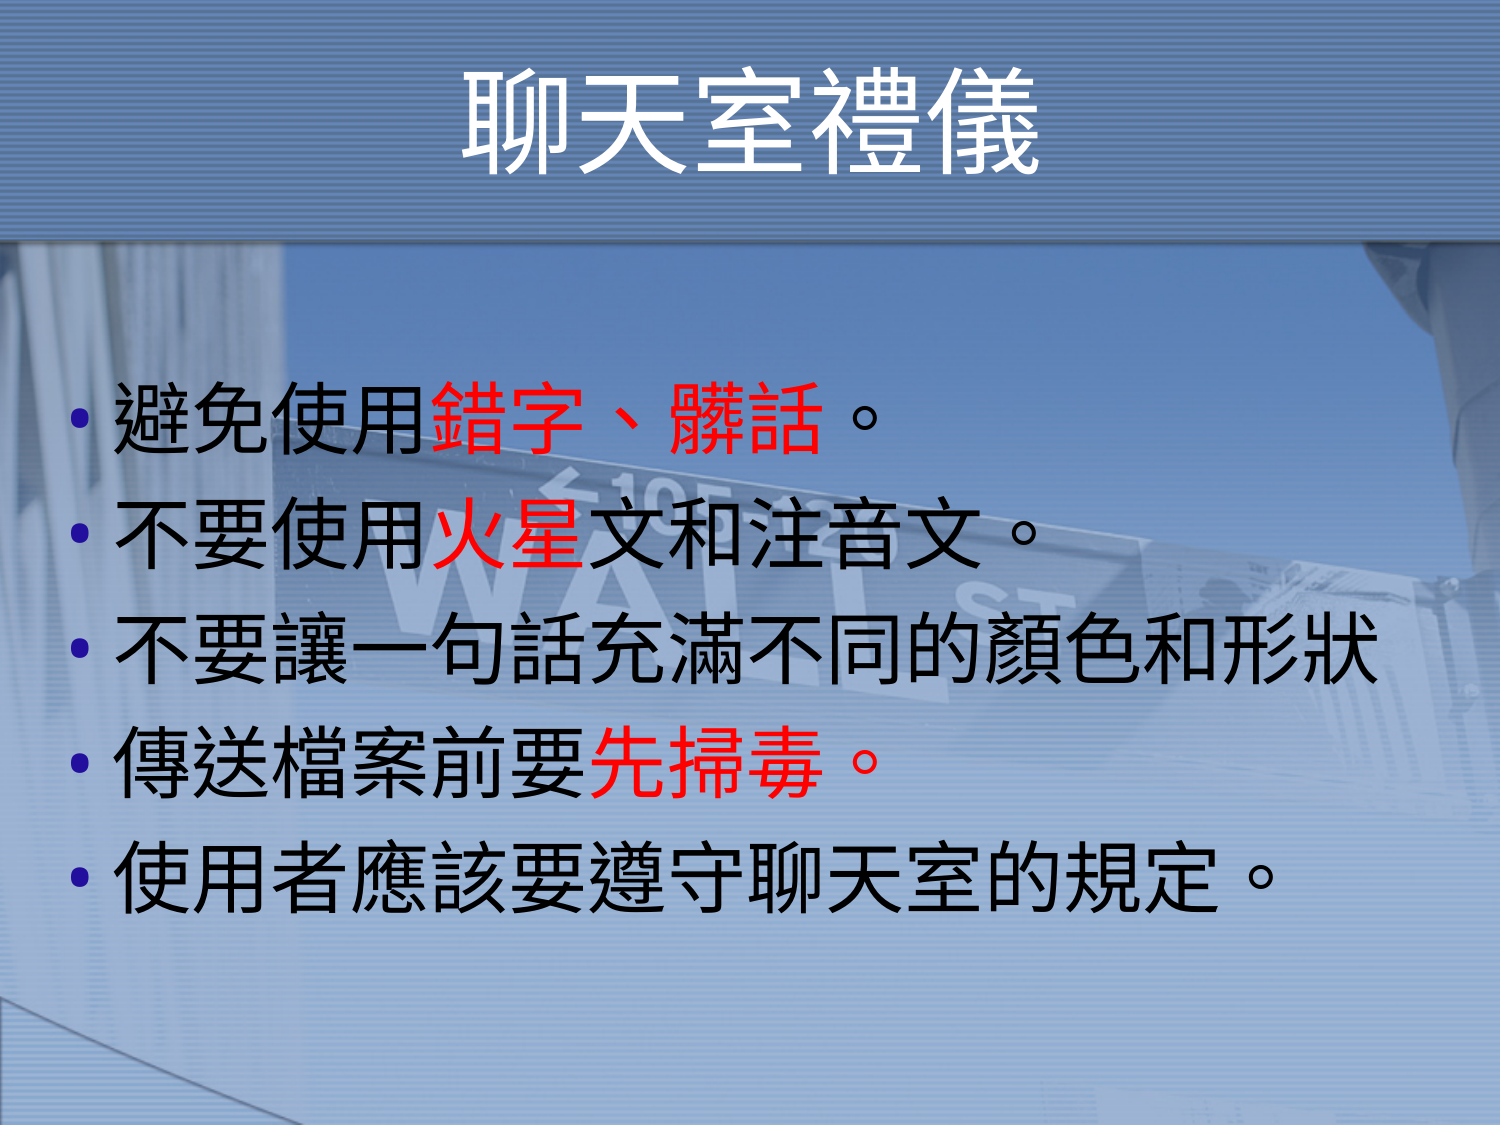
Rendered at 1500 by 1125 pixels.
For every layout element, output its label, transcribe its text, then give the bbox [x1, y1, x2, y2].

title 聊天室禮儀 [29, 31, 1471, 197]
picture [0, 0, 1500, 1125]
list 避免使用錯字、髒話。 不要使用火星文和注音文。 不要讓一句話充滿不同的顏色和形狀 傳送檔案前要先掃毒。 使用者應該要遵守聊天室的規定。 [41, 361, 1459, 977]
